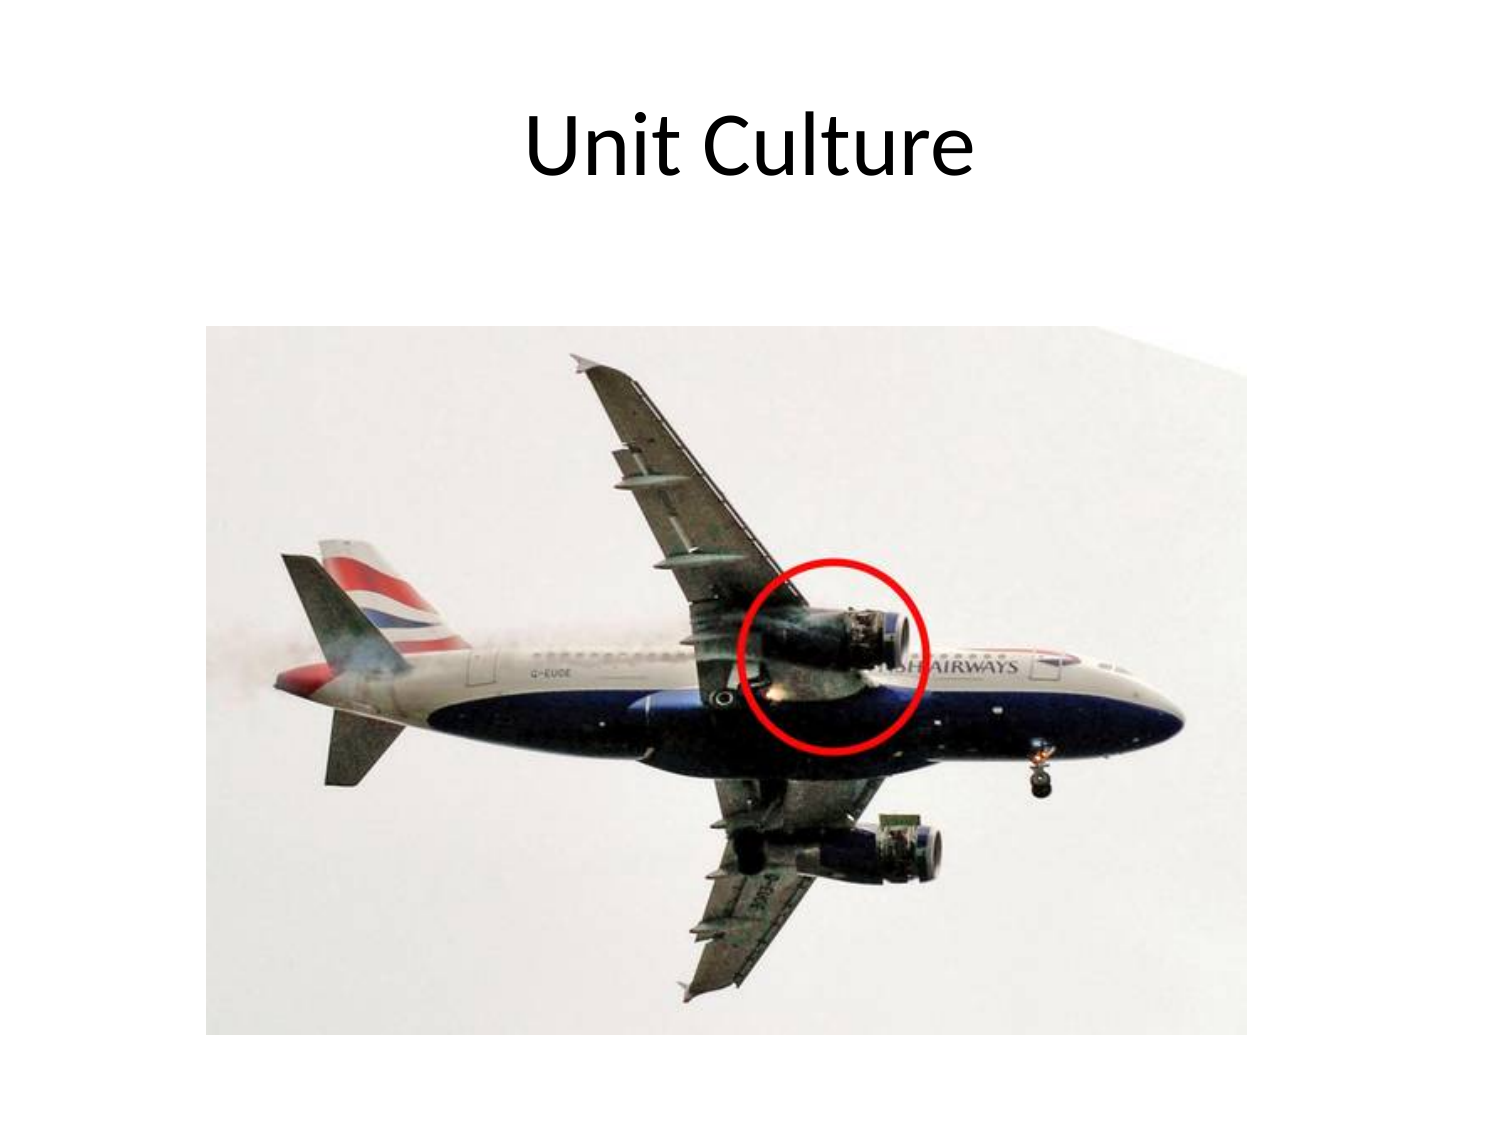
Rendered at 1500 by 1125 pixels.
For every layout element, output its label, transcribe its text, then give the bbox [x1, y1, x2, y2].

picture [206, 326, 1247, 1036]
title Unit Culture [75, 45, 1426, 233]
